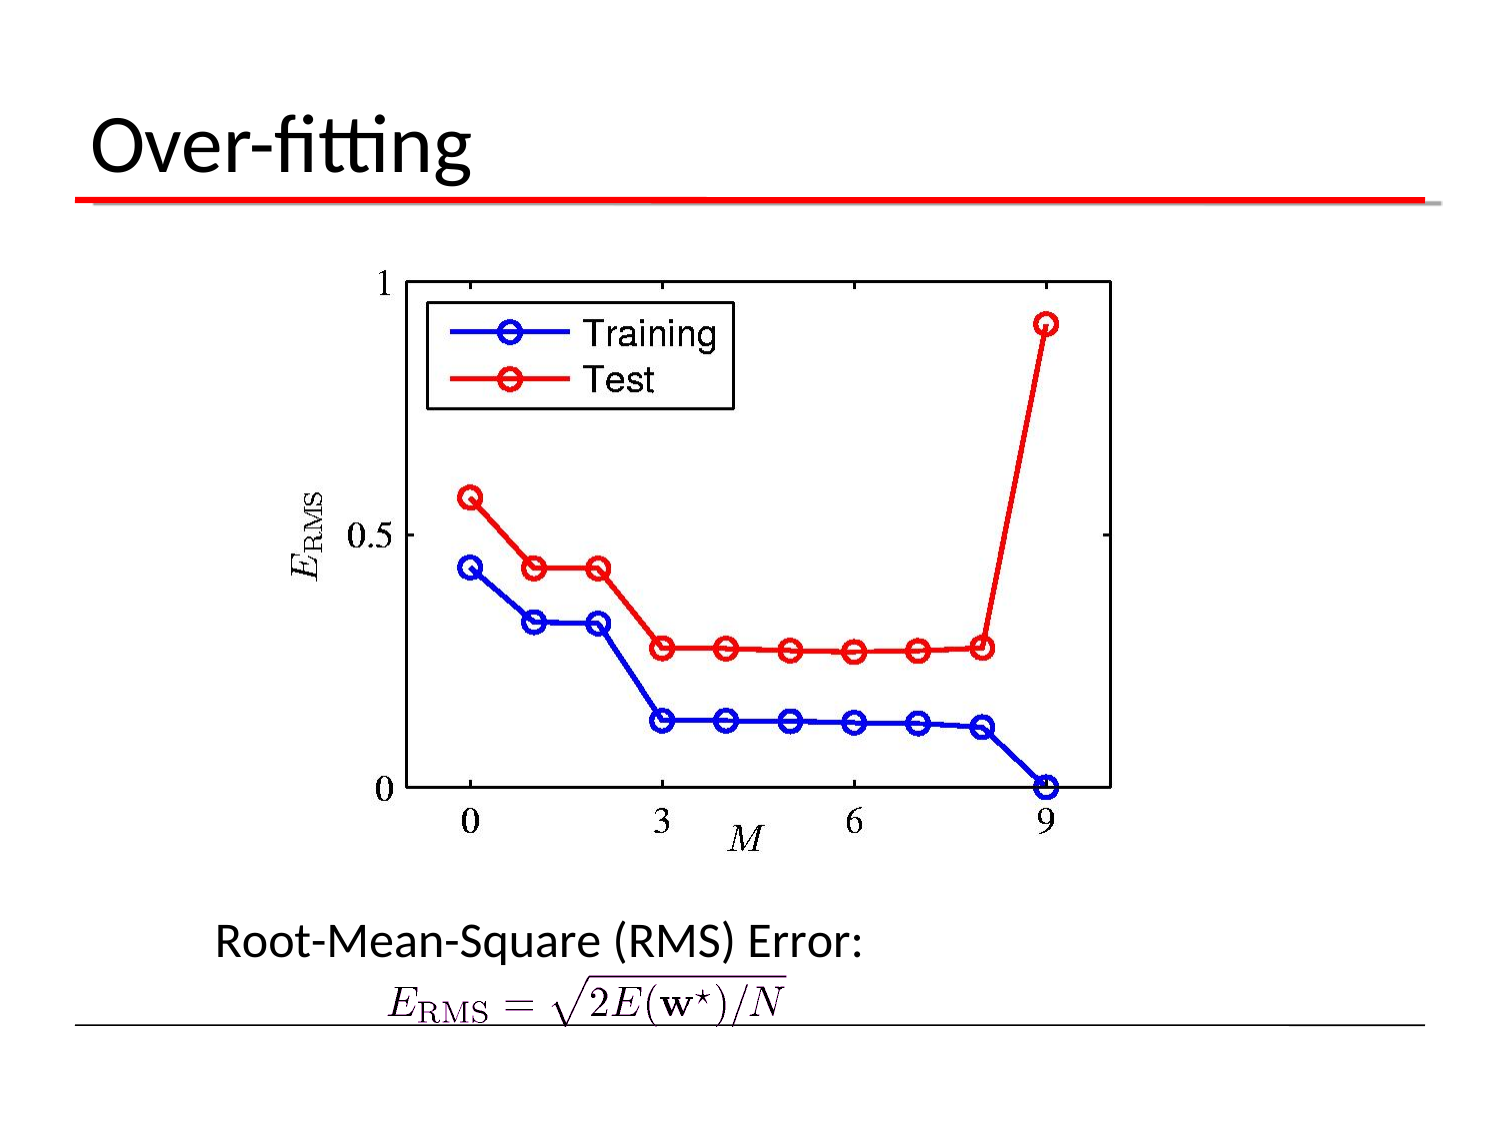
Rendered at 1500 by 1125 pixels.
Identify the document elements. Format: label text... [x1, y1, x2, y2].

text_box [275, 237, 1137, 867]
picture [386, 974, 788, 1030]
text_box Root-Mean-Square (RMS) Error: [200, 899, 1001, 976]
title Over-fitting [75, 45, 1426, 233]
